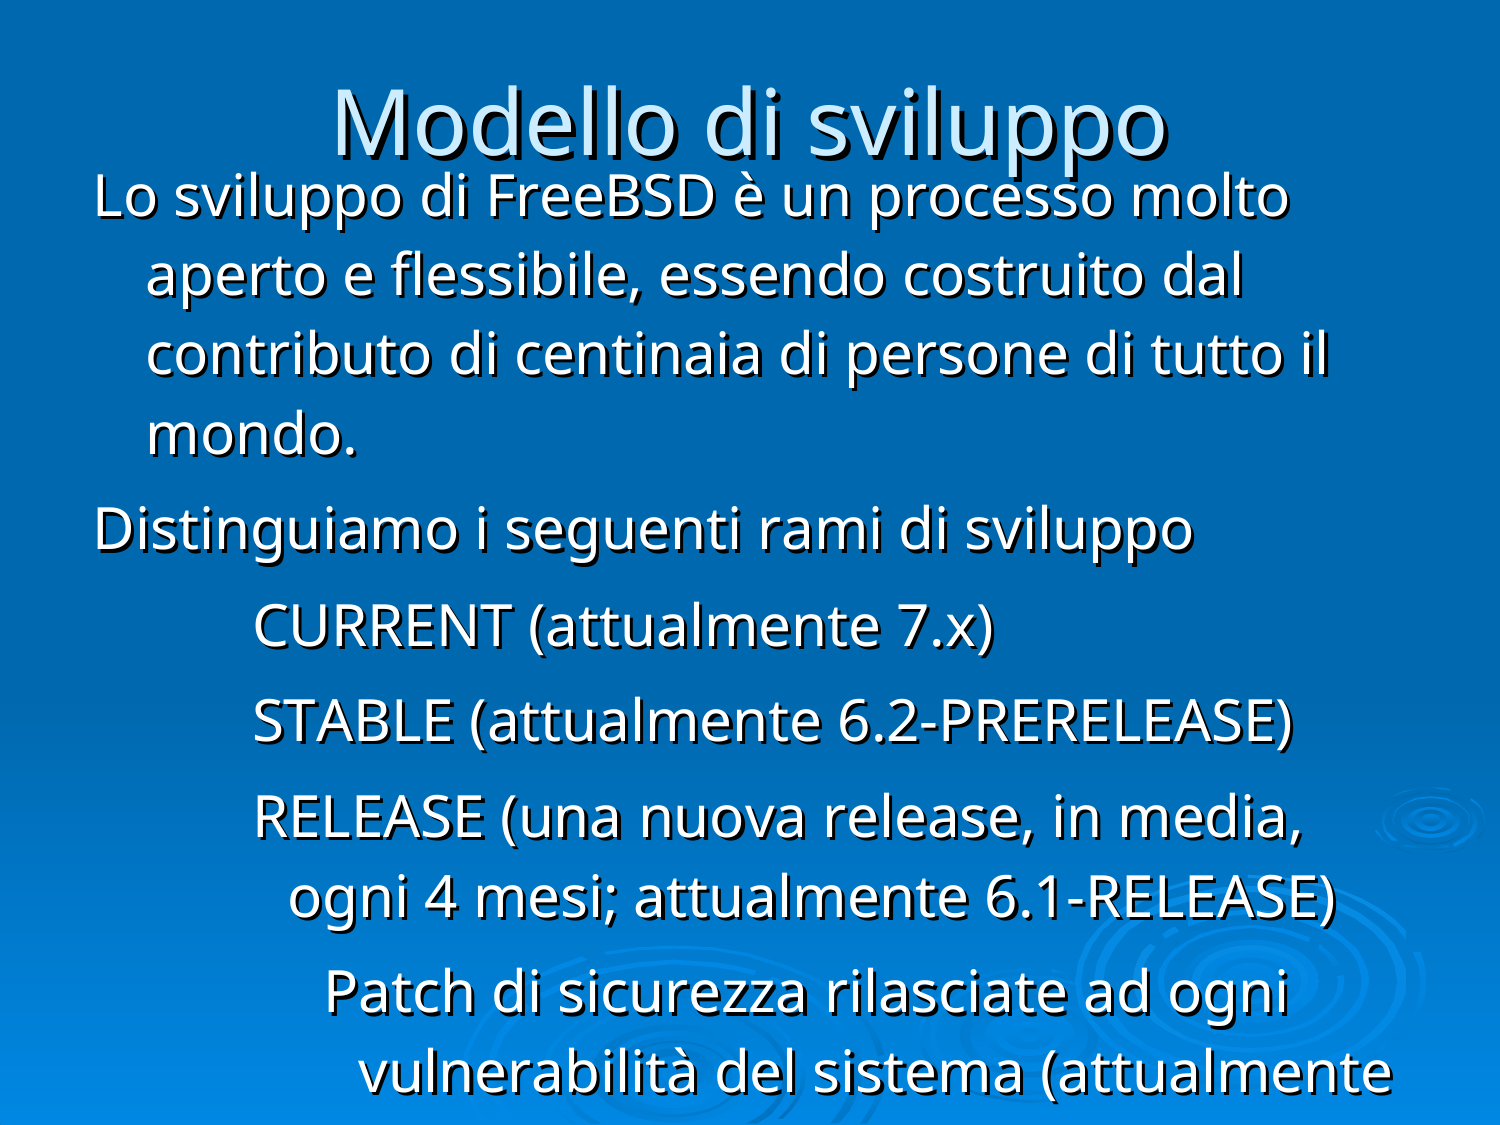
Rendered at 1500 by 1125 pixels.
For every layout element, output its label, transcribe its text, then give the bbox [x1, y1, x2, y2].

title Modello di sviluppo [112, 15, 1388, 225]
subtitle Lo sviluppo di FreeBSD è un processo molto aperto e flessibile, essendo costruito dal contributo di centinaia di persone di tutto il mondo. Distinguiamo i seguenti rami di sviluppo CURRENT (attualmente 7.x) STABLE (attualmente 6.2-PRERELEASE) RELEASE (una nuova release, in media, ogni 4 mesi; attualmente 6.1-RELEASE) Patch di sicurezza rilasciate ad ogni vulnerabilità del sistema (attualmente 6.1-p10) [75, 244, 1425, 1099]
